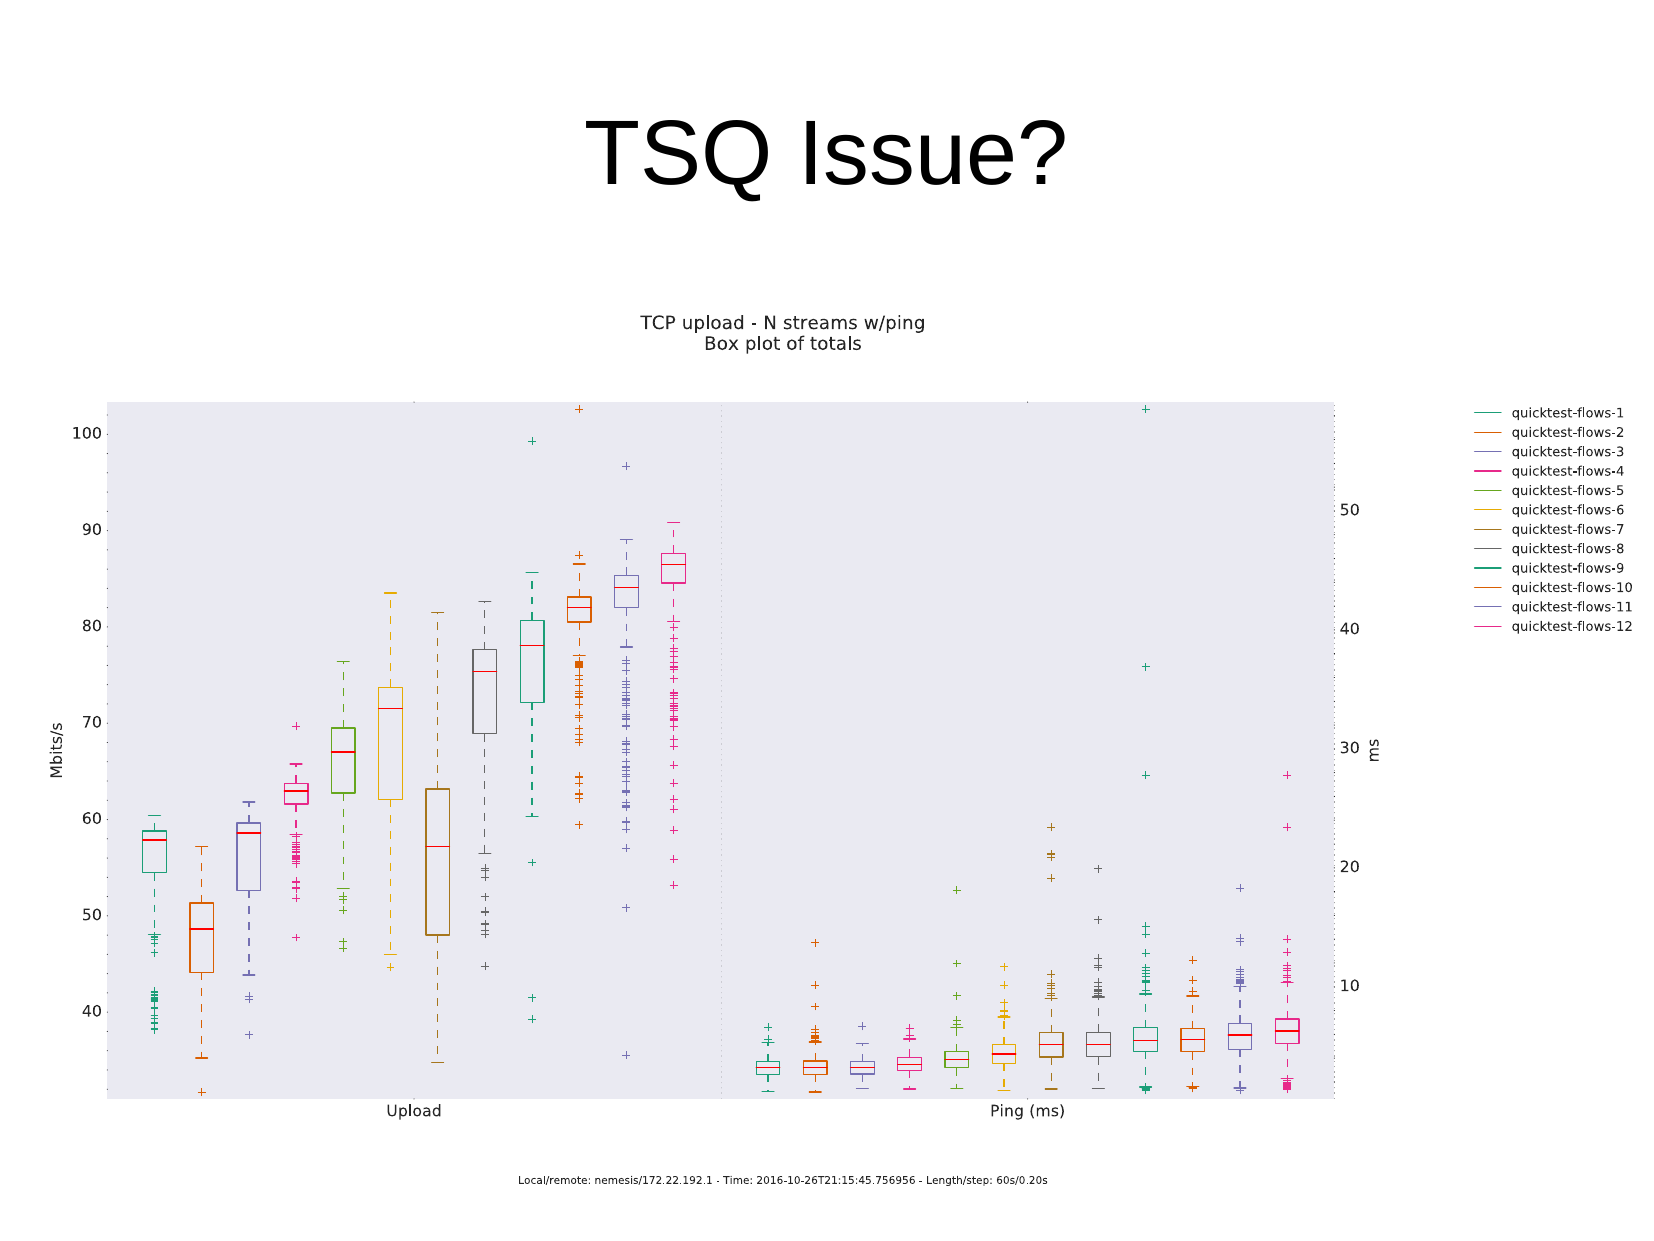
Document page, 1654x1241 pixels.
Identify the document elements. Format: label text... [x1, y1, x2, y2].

picture [0, 315, 1654, 1186]
title TSQ Issue? [82, 49, 1571, 257]
